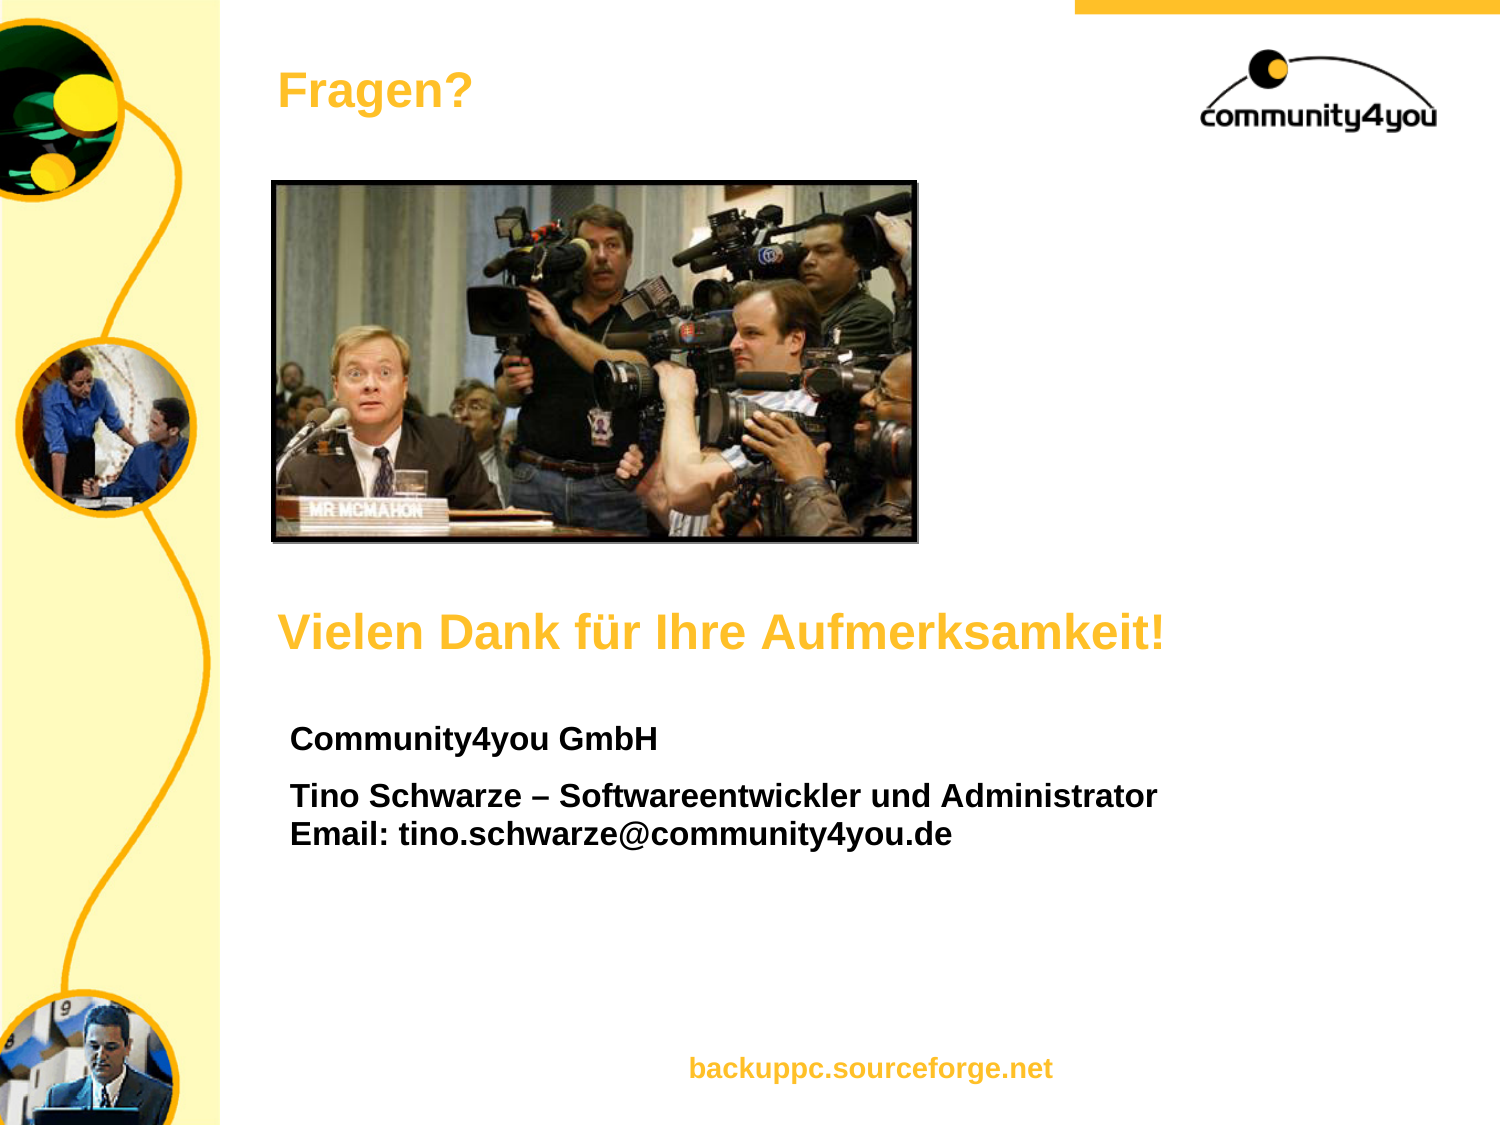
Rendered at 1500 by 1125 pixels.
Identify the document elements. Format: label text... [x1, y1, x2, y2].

picture [1200, 49, 1437, 54]
text_box Vielen Dank für Ihre Aufmerksamkeit! [262, 600, 1242, 719]
picture [0, 0, 220, 1125]
text_box Fragen? [262, 54, 1500, 180]
text_box Community4you GmbH Tino Schwarze – Softwareentwickler und Administrator Email: tino.schwarze@community4you.de [274, 712, 1276, 918]
picture [275, 184, 913, 538]
